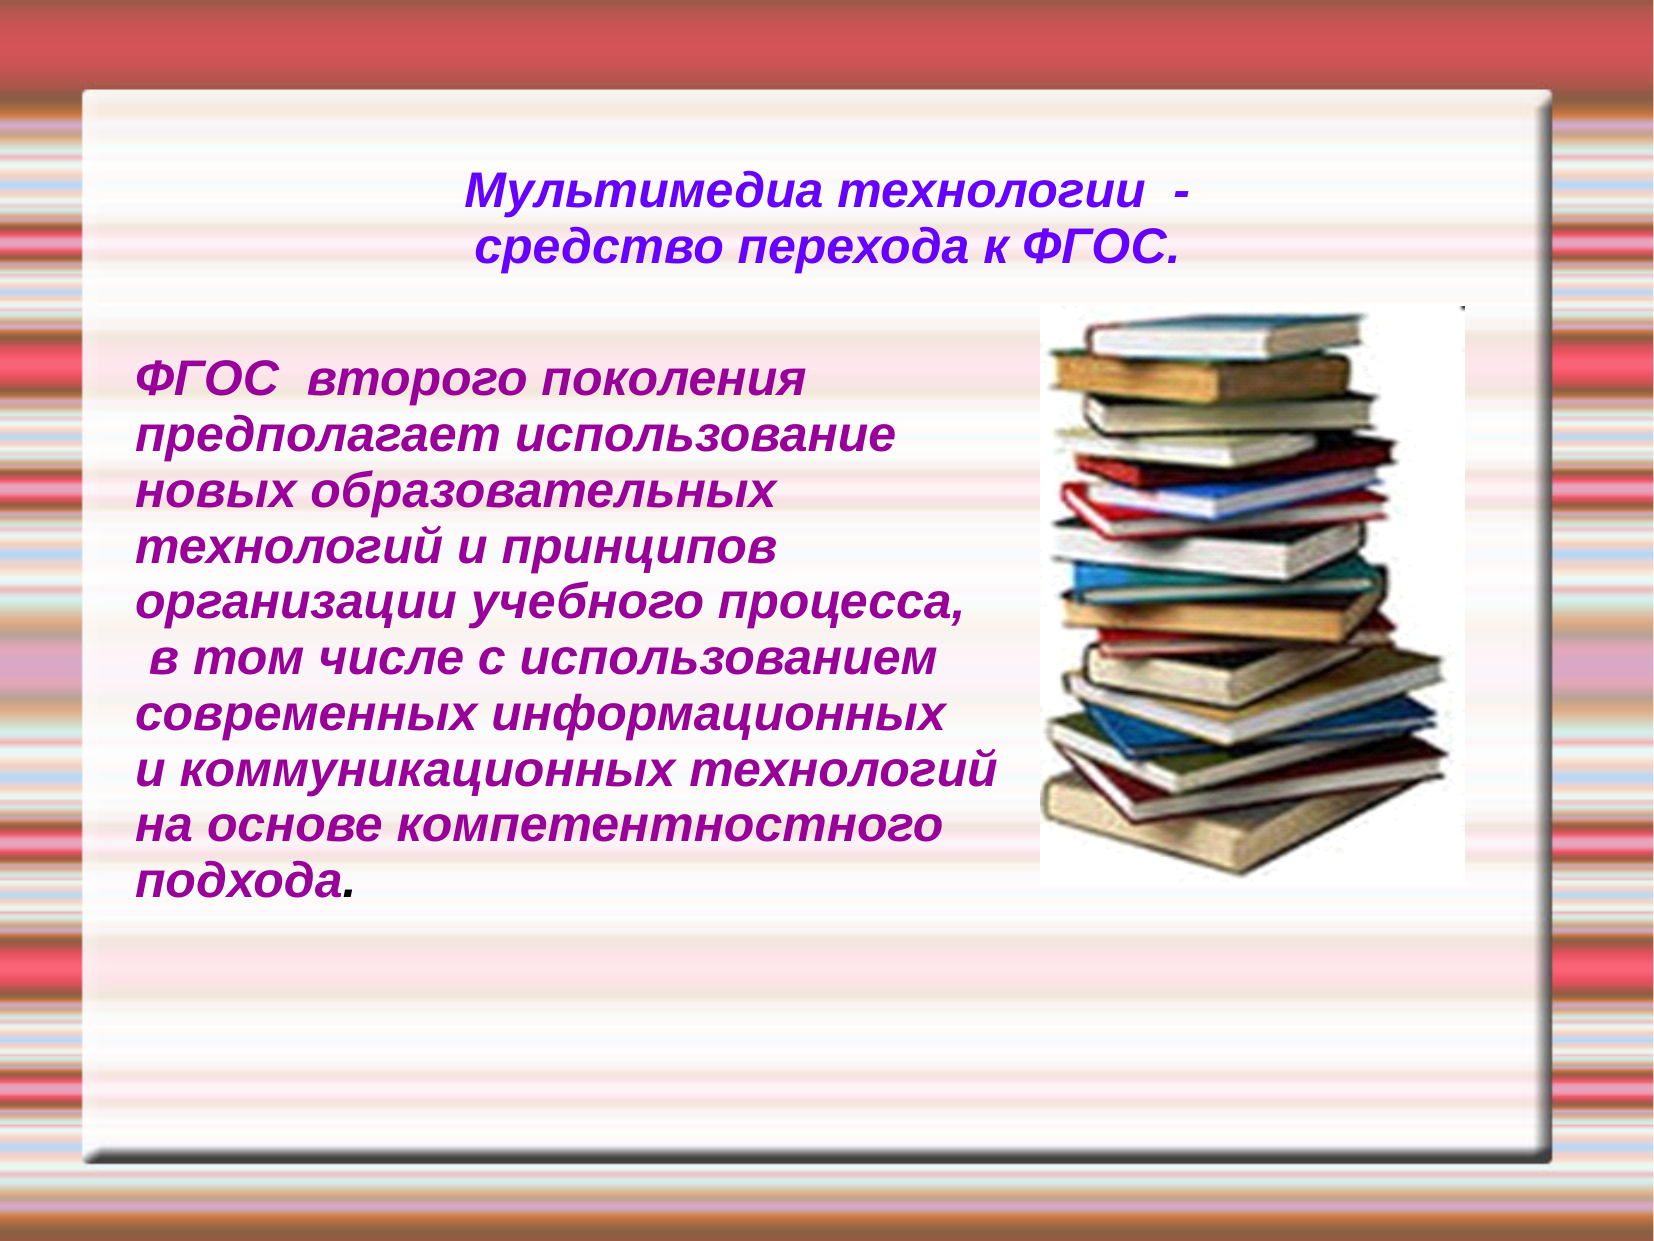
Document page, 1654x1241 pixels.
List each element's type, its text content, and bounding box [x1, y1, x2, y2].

title Мультимедиа технологии - средство перехода к ФГОС. [121, 114, 1534, 322]
list ФГОС второго поколения предполагает использование новых образовательных технологий и принципов организации учебного процесса, в том числе с использованием современных информационных и коммуникационных технологий на основе компетентностного подхода. [134, 350, 1516, 1132]
picture [0, 0, 1654, 1241]
